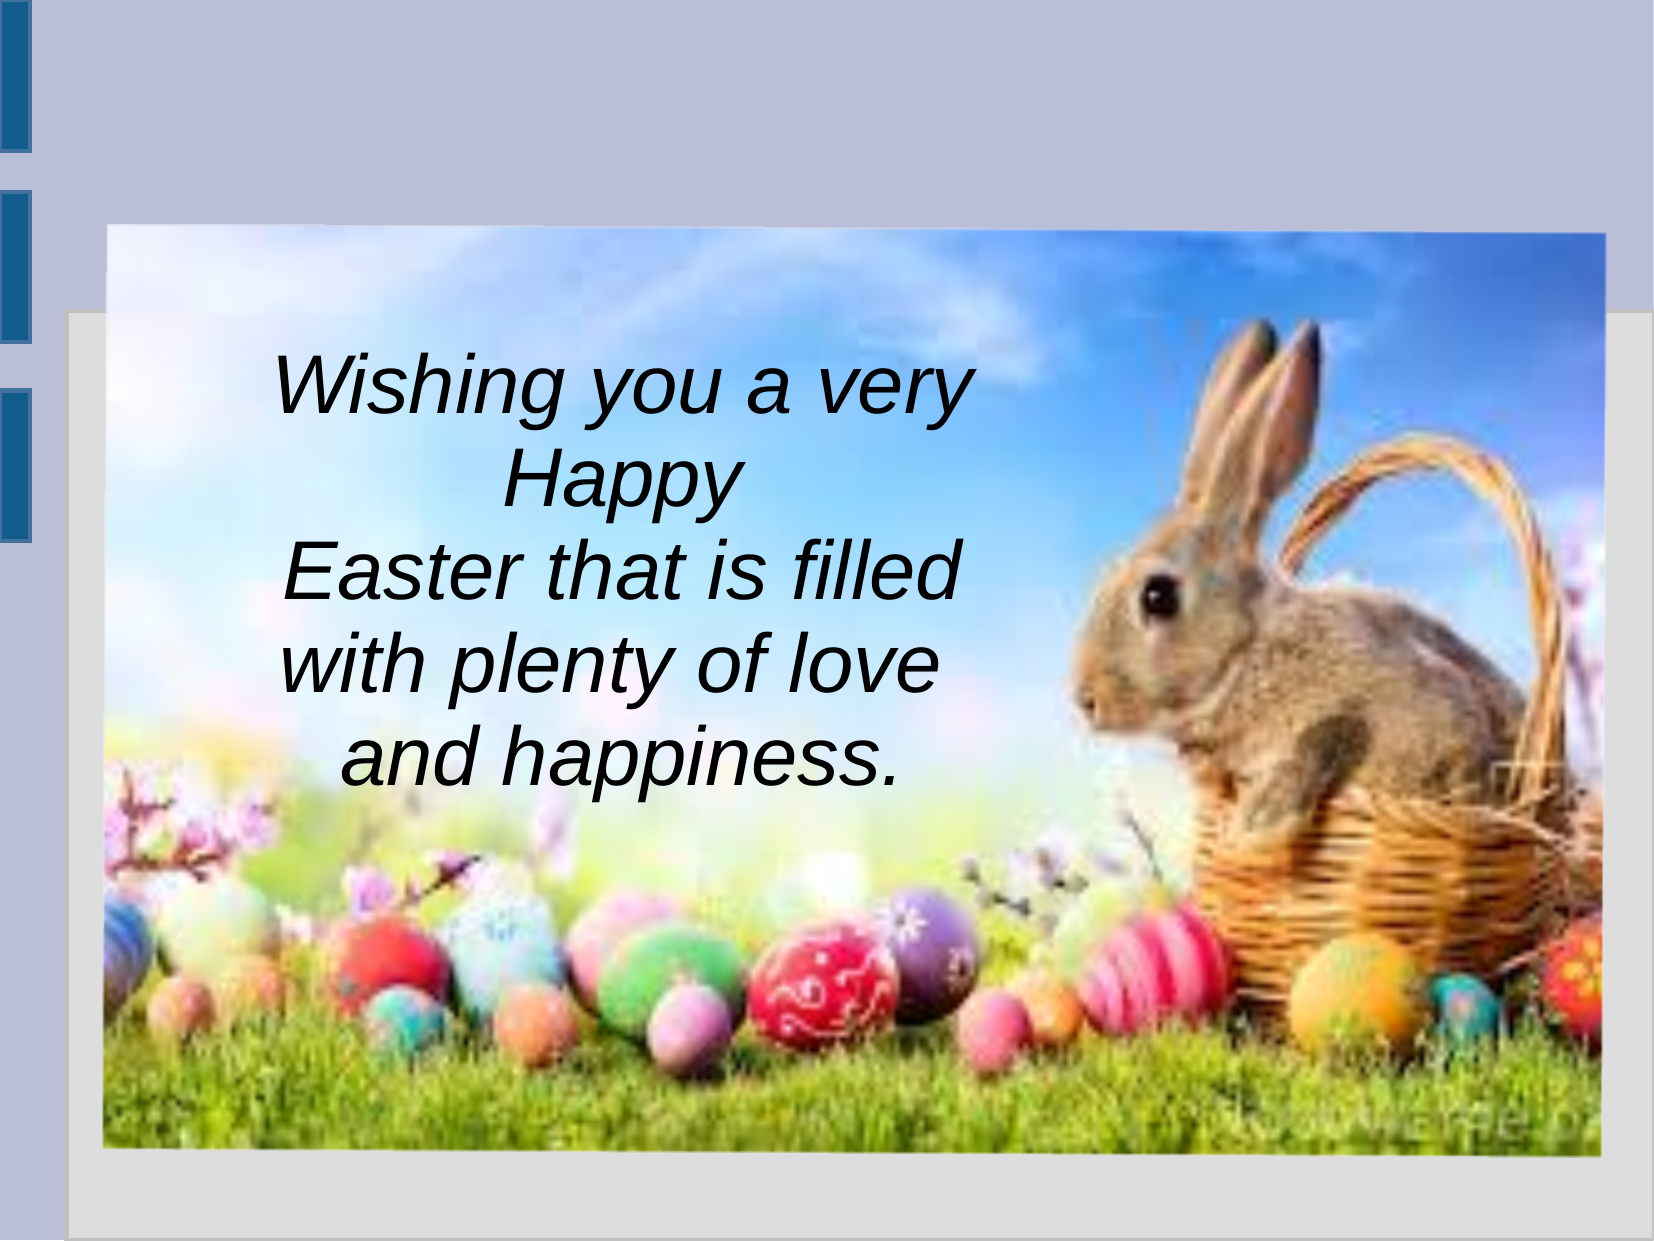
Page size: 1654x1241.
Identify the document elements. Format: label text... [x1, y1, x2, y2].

text_box Wishing you a very Happy Easter that is filled with plenty of love and happiness. [165, 330, 1080, 921]
picture [101, 224, 1607, 1158]
